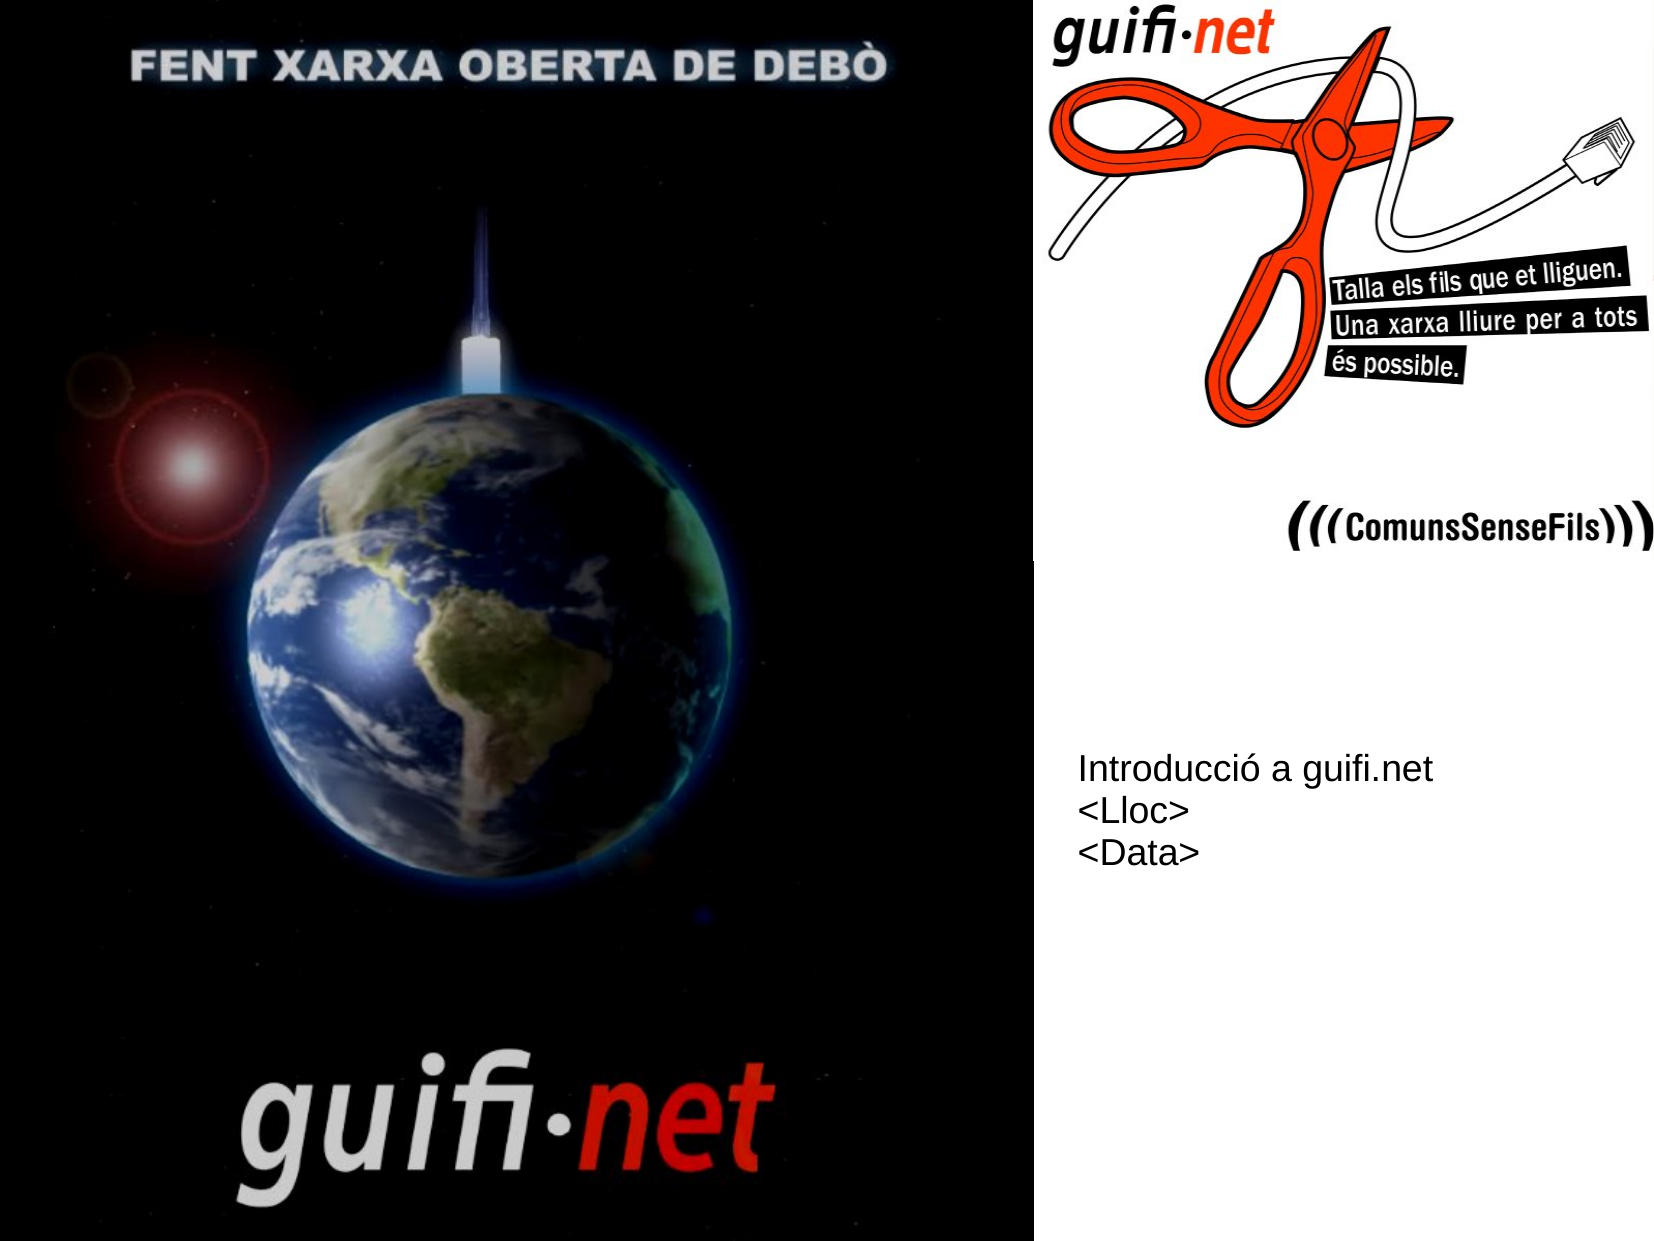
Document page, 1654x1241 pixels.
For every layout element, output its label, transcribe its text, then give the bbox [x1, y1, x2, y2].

picture [0, 0, 1654, 1241]
text_box Introducció a guifi.net <Lloc> <Data> [1062, 738, 1449, 880]
